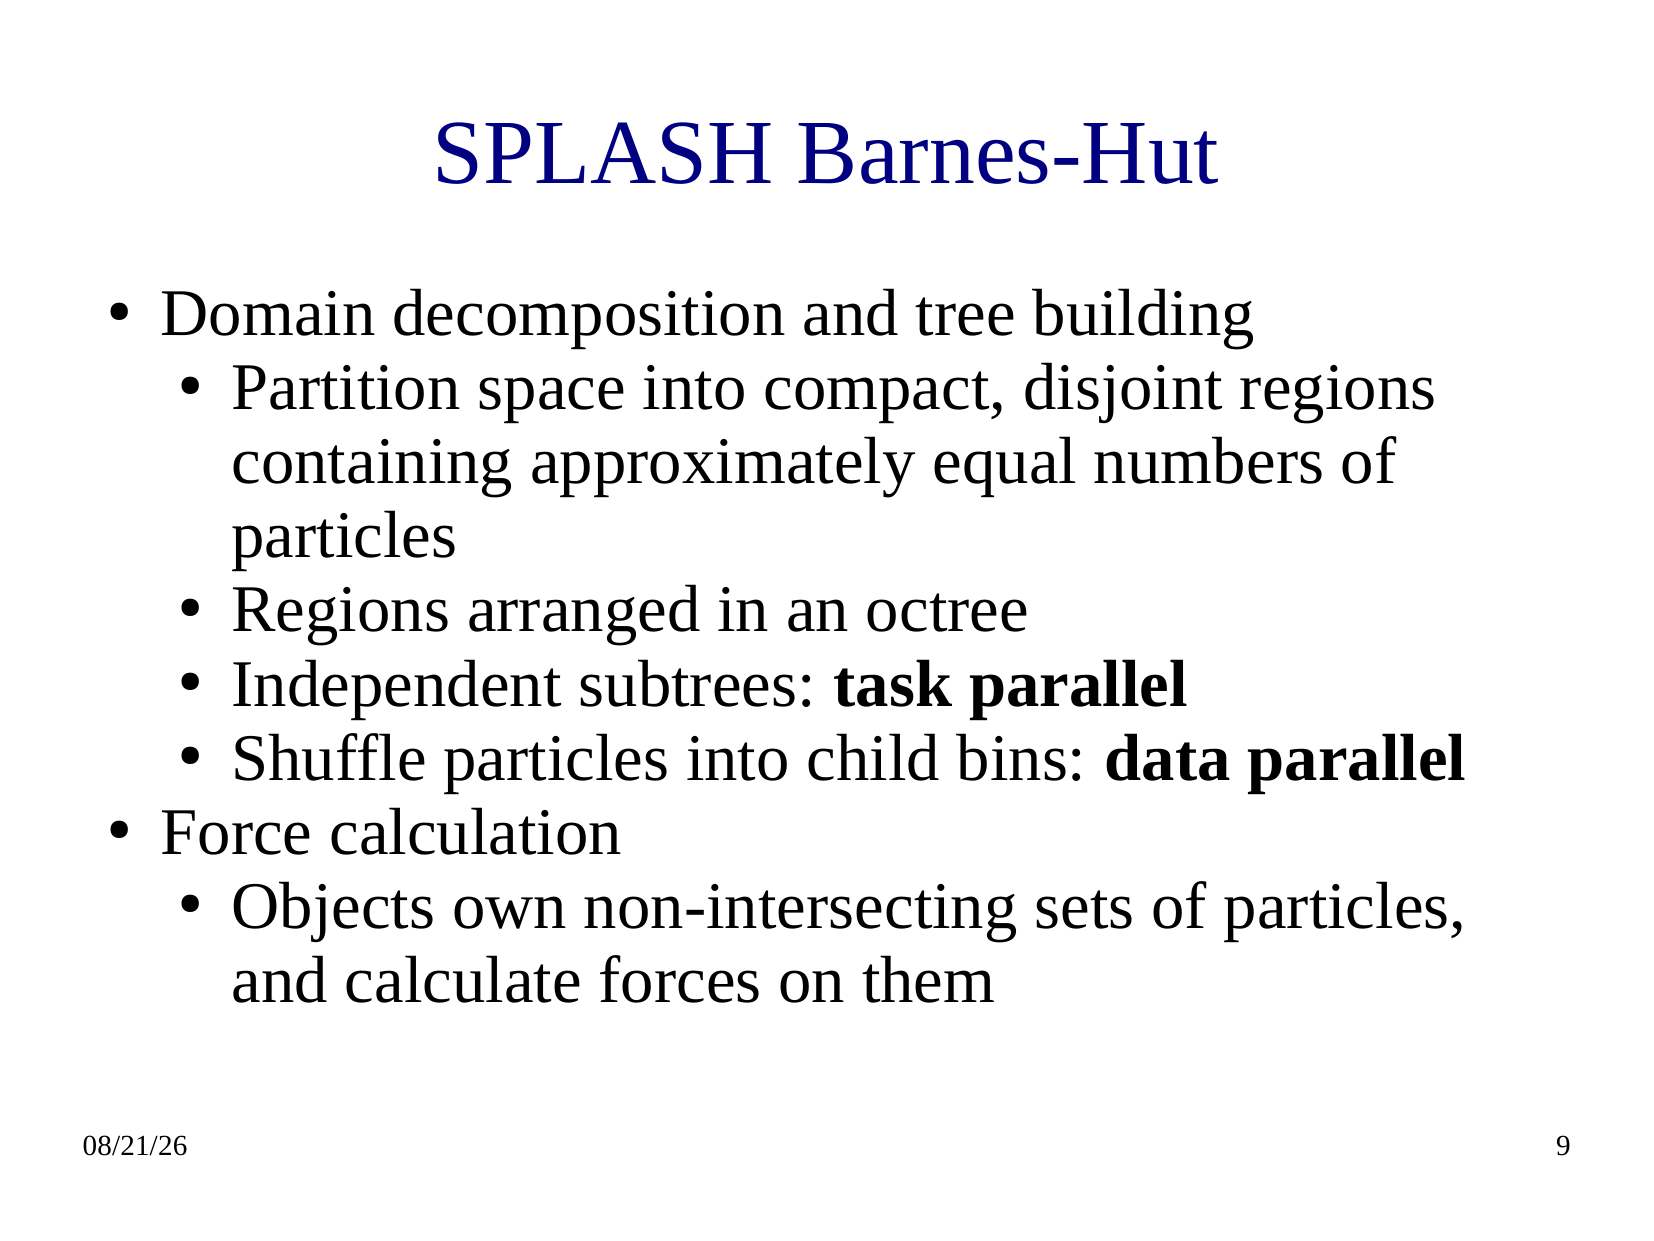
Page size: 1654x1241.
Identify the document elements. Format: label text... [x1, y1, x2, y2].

text_box Domain decomposition and tree building Partition space into compact, disjoint regions containing approximately equal numbers of particles Regions arranged in an octree Independent subtrees: task parallel Shuffle particles into child bins: data parallel Force calculation Objects own non-intersecting sets of particles, and calculate forces on them [75, 268, 1576, 1105]
title SPLASH Barnes-Hut [82, 56, 1571, 250]
